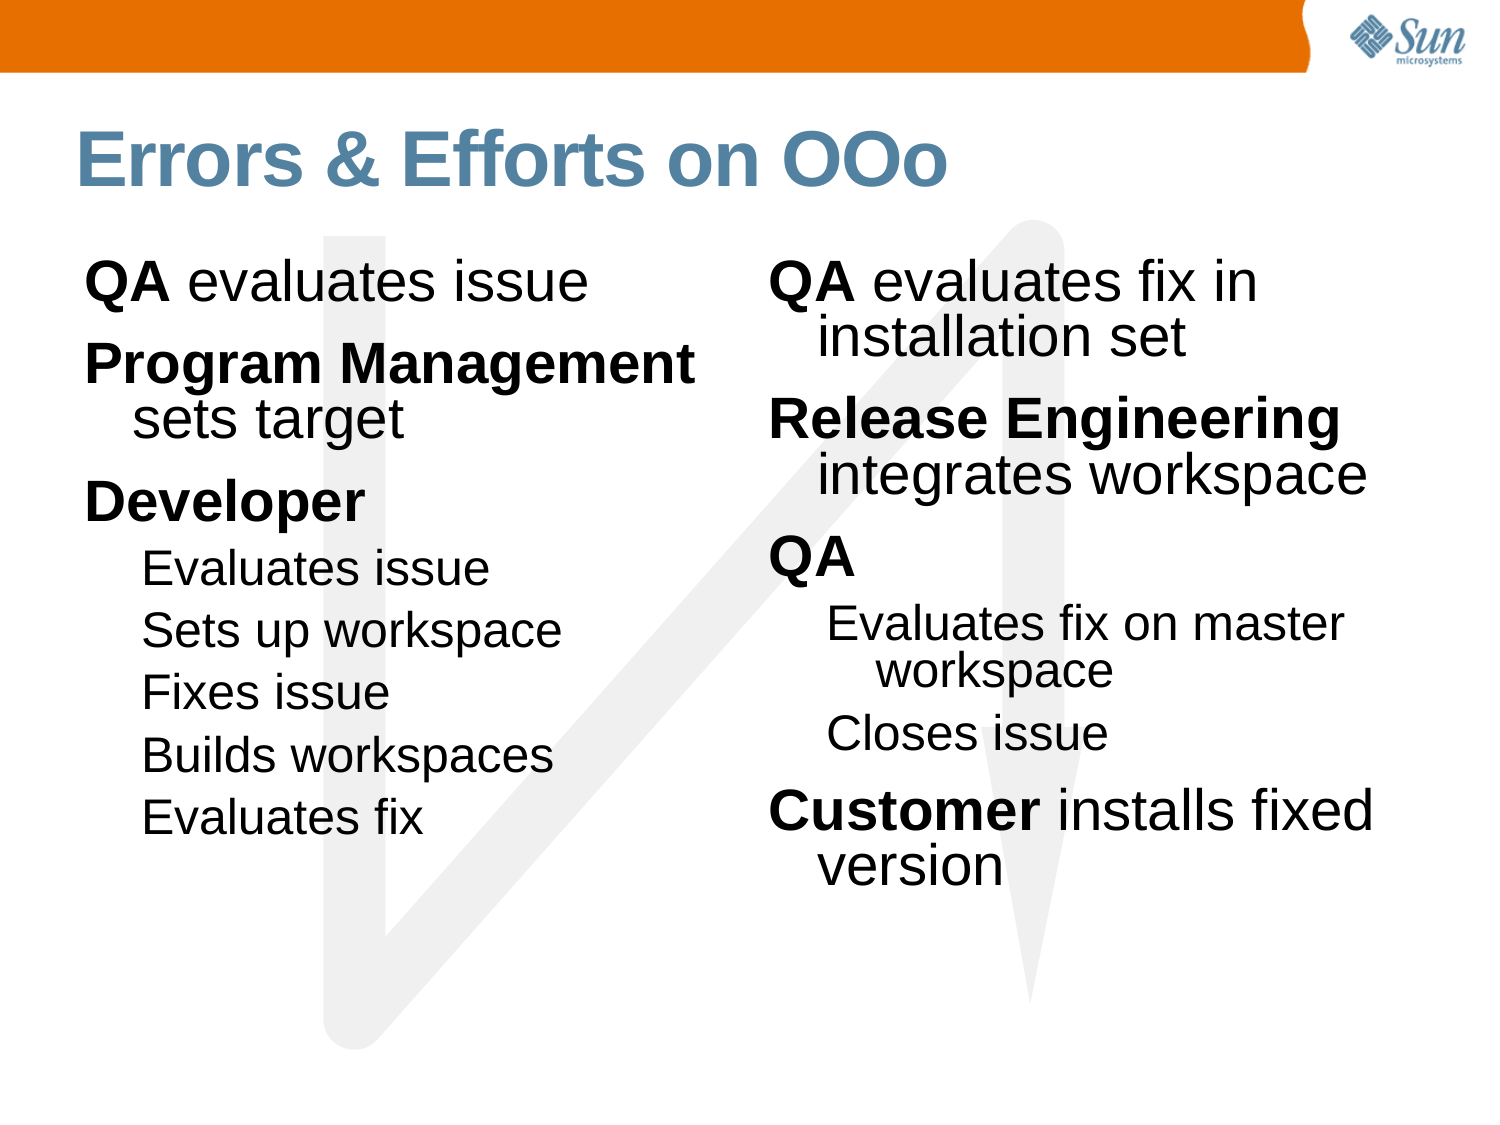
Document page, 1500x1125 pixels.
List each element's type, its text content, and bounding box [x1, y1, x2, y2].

list QA evaluates fix in installation set Release Engineering integrates workspace QA Evaluates fix on master workspace Closes issue Customer installs fixed version [749, 257, 1402, 1017]
picture [0, 0, 1500, 75]
list QA evaluates issue Program Management sets target Developer Evaluates issue Sets up workspace Fixes issue Builds workspaces Evaluates fix [64, 257, 717, 1017]
title Errors & Efforts on OOo [75, 122, 1438, 228]
